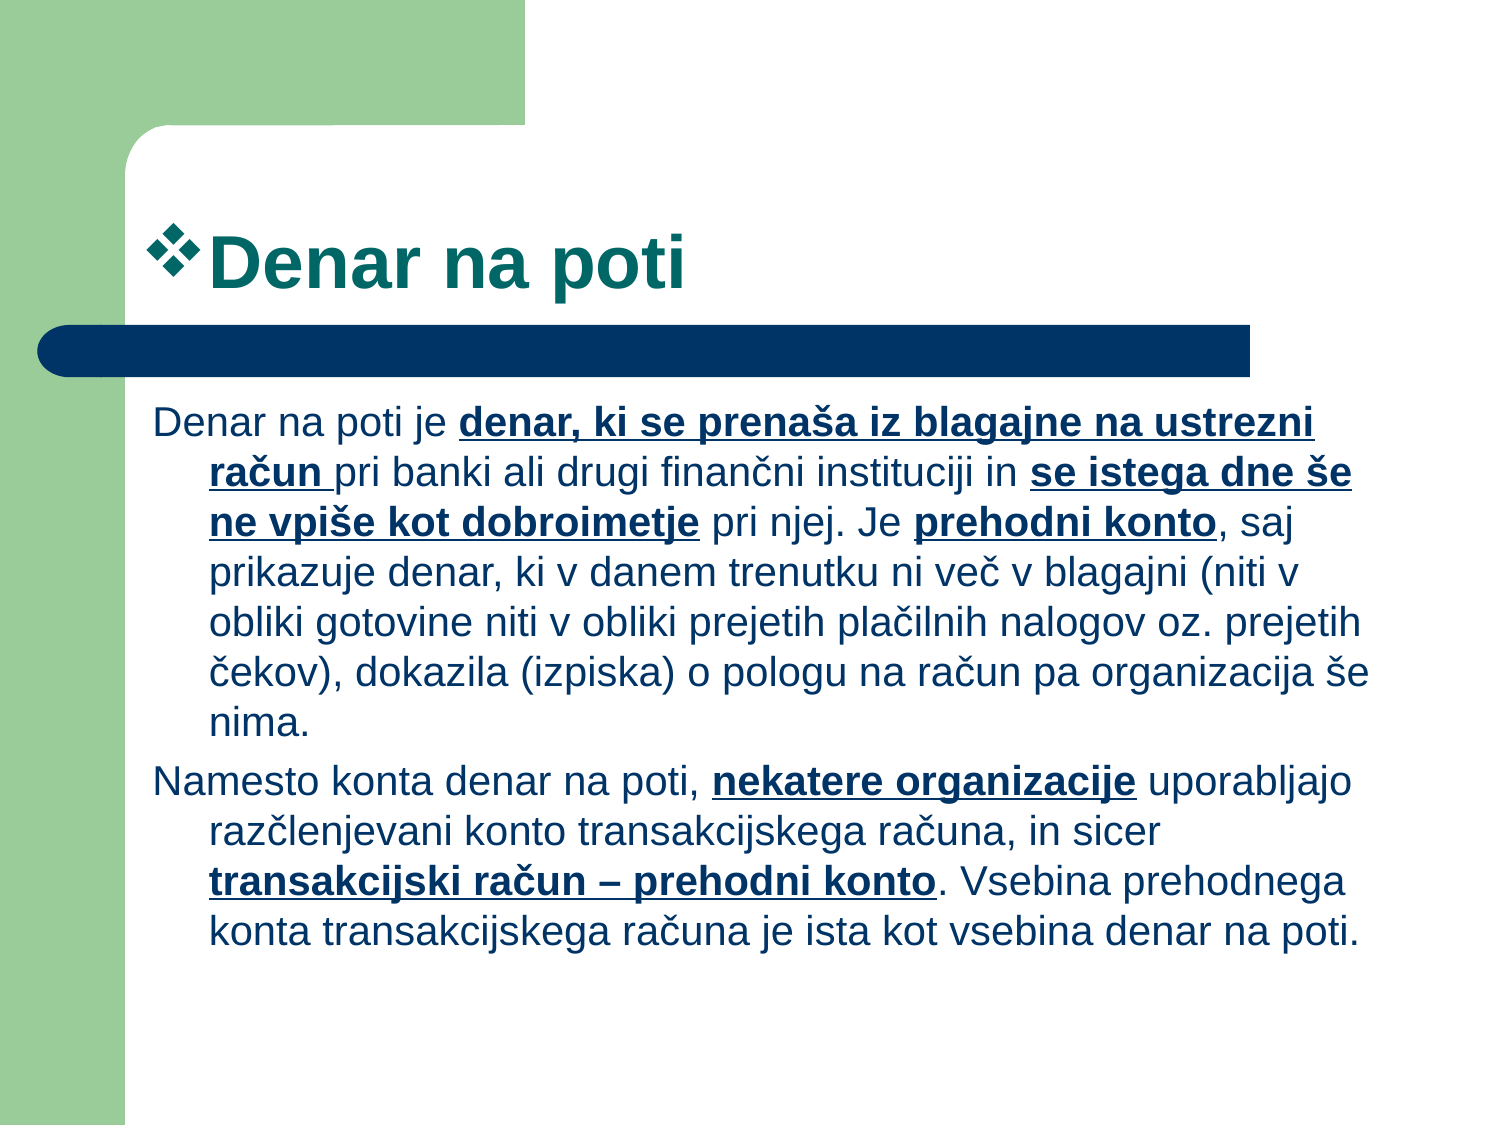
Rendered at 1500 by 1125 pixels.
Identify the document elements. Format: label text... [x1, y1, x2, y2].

title Denar na poti [125, 125, 1425, 313]
list Denar na poti je denar, ki se prenaša iz blagajne na ustrezni račun pri banki ali drugi finančni instituciji in se istega dne še ne vpiše kot dobroimetje pri njej. Je prehodni konto, saj prikazuje denar, ki v danem trenutku ni več v blagajni (niti v obliki gotovine niti v obliki prejetih plačilnih nalogov oz. prejetih čekov), dokazila (izpiska) o pologu na račun pa organizacija še nima. Namesto konta denar na poti, nekatere organizacije uporabljajo razčlenjevani konto transakcijskega računa, in sicer transakcijski račun – prehodni konto. Vsebina prehodnega konta transakcijskega računa je ista kot vsebina denar na poti. [137, 387, 1400, 999]
